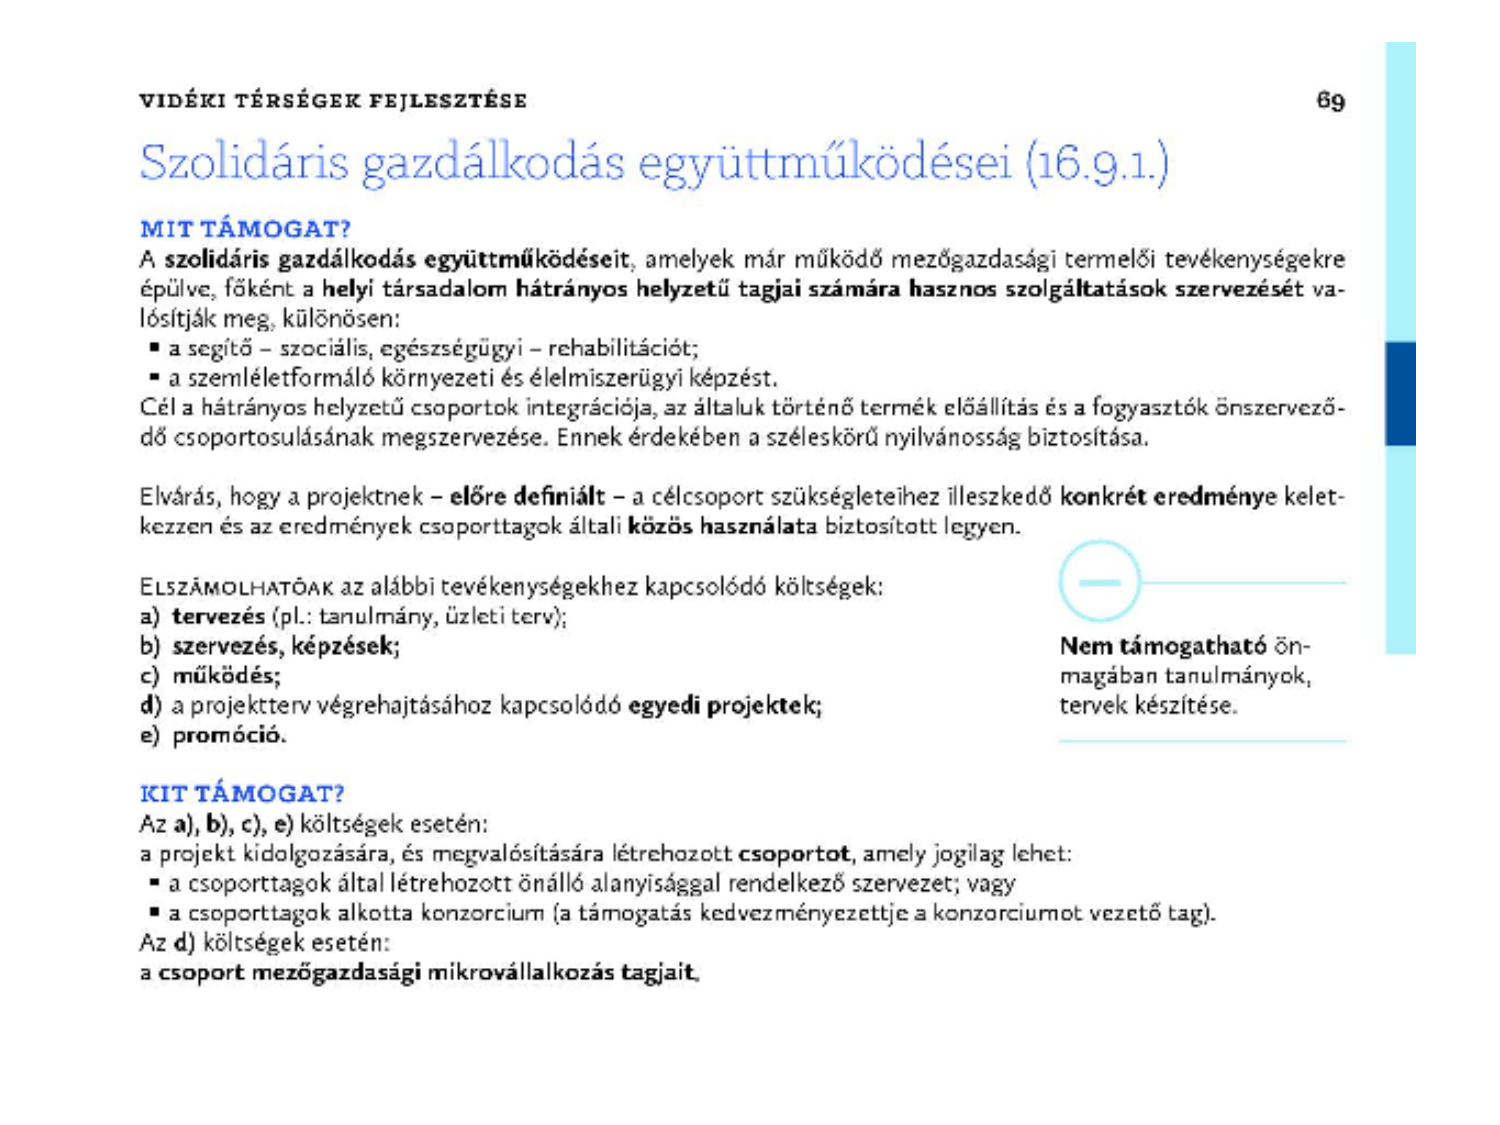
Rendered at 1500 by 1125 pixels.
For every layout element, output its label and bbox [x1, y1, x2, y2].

picture [76, 42, 1416, 1000]
